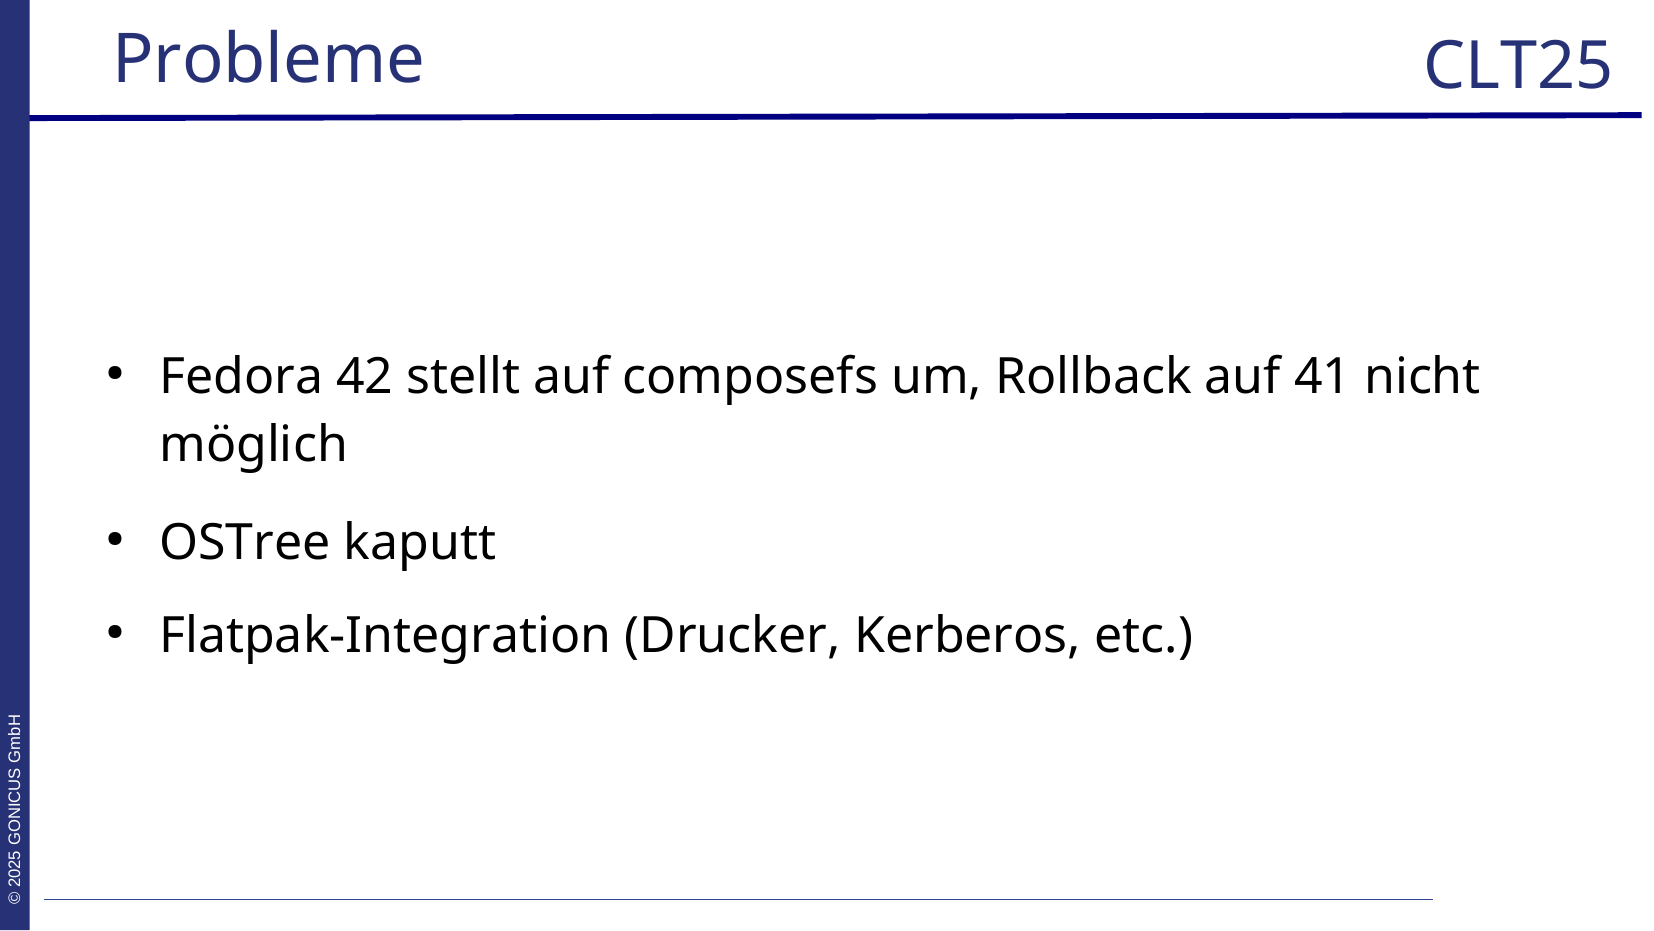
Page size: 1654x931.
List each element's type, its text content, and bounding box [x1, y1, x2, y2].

title Probleme [112, 0, 1525, 134]
list Fedora 42 stellt auf composefs um, Rollback auf 41 nicht möglich OSTree kaputt Flatpak-Integration (Drucker, Kerberos, etc.) [88, 155, 1590, 852]
